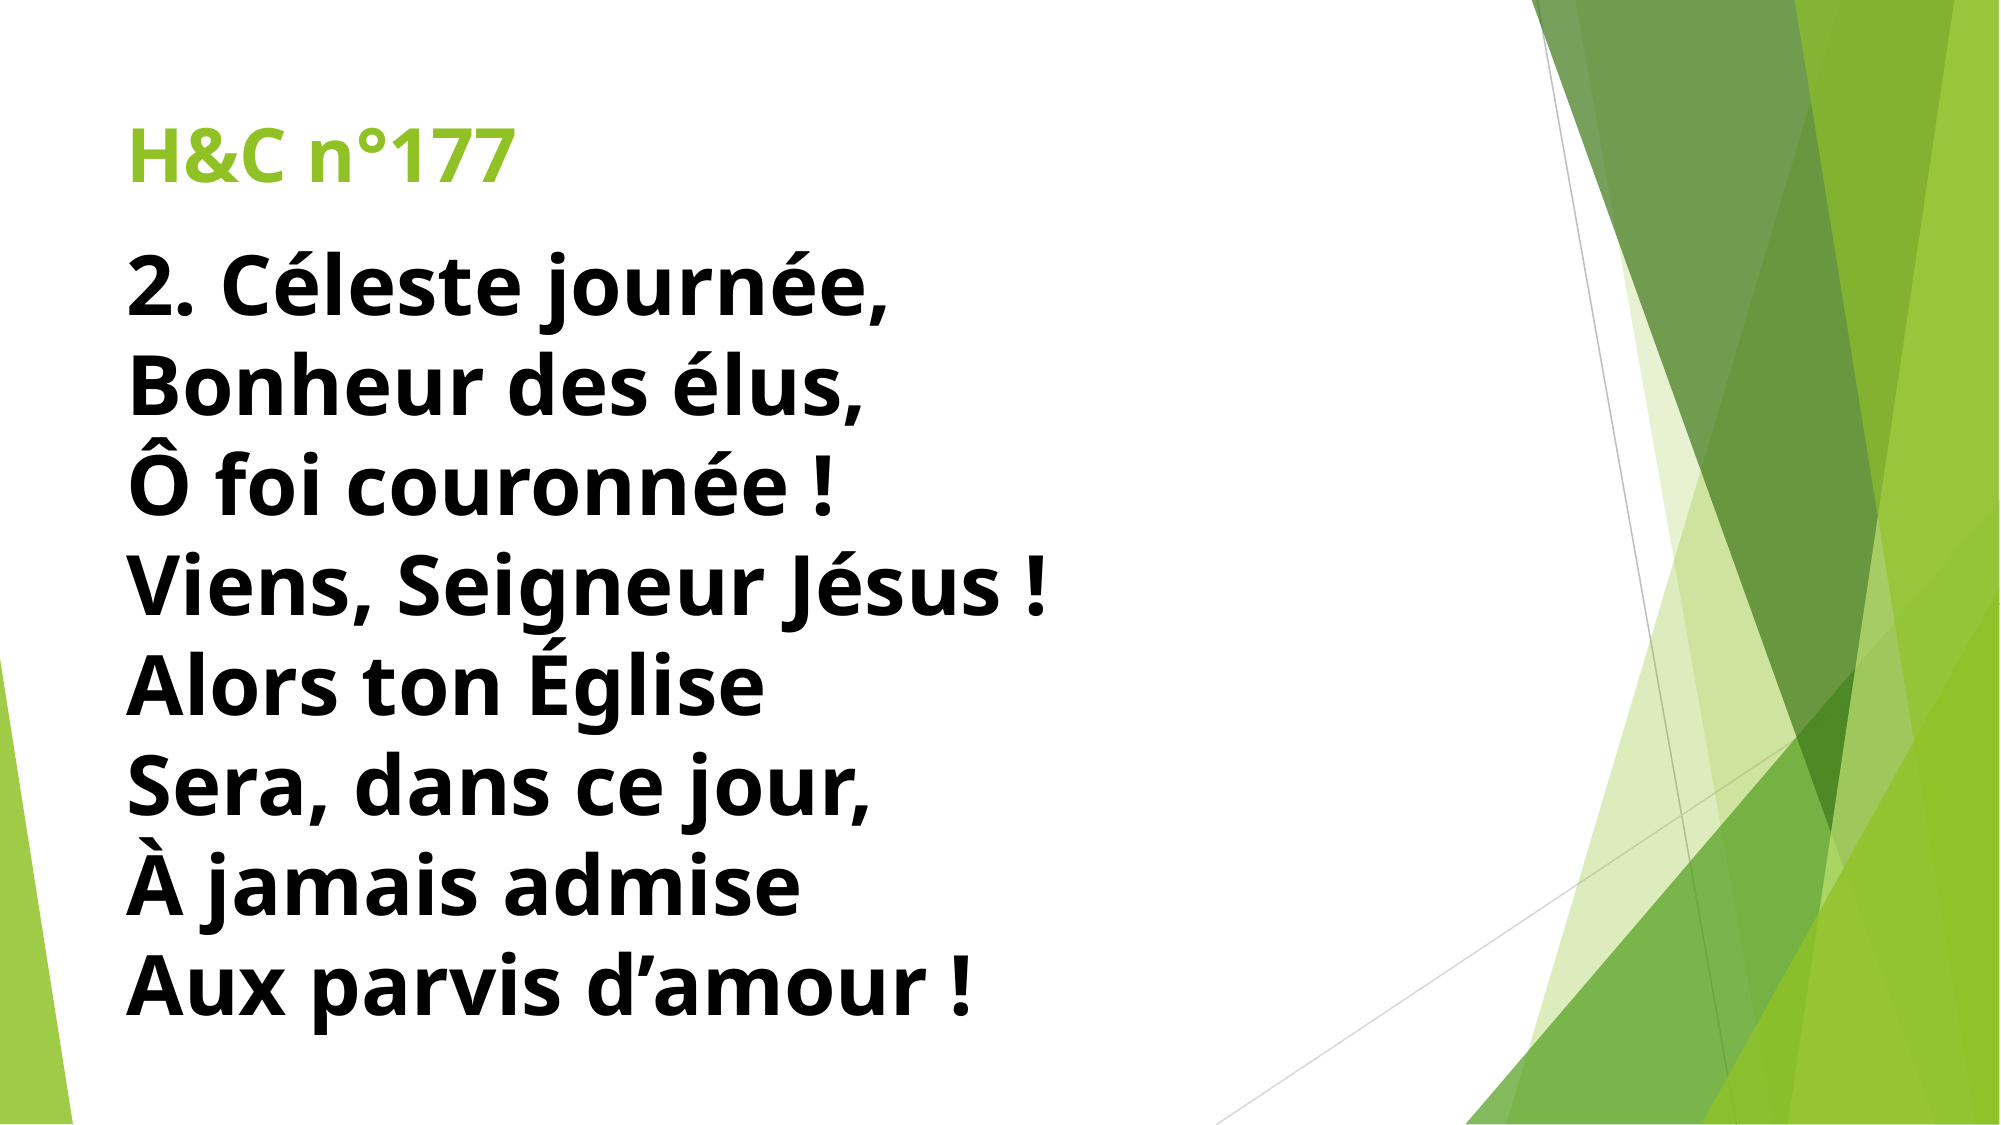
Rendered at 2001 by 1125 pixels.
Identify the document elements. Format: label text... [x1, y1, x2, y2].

text_box 2. Céleste journée, Bonheur des élus, Ô foi couronnée ! Viens, Seigneur Jésus ! Alors ton Église Sera, dans ce jour, À jamais admise Aux parvis d’amour ! [111, 224, 1949, 1063]
text_box H&C n°177 [111, 99, 1522, 224]
